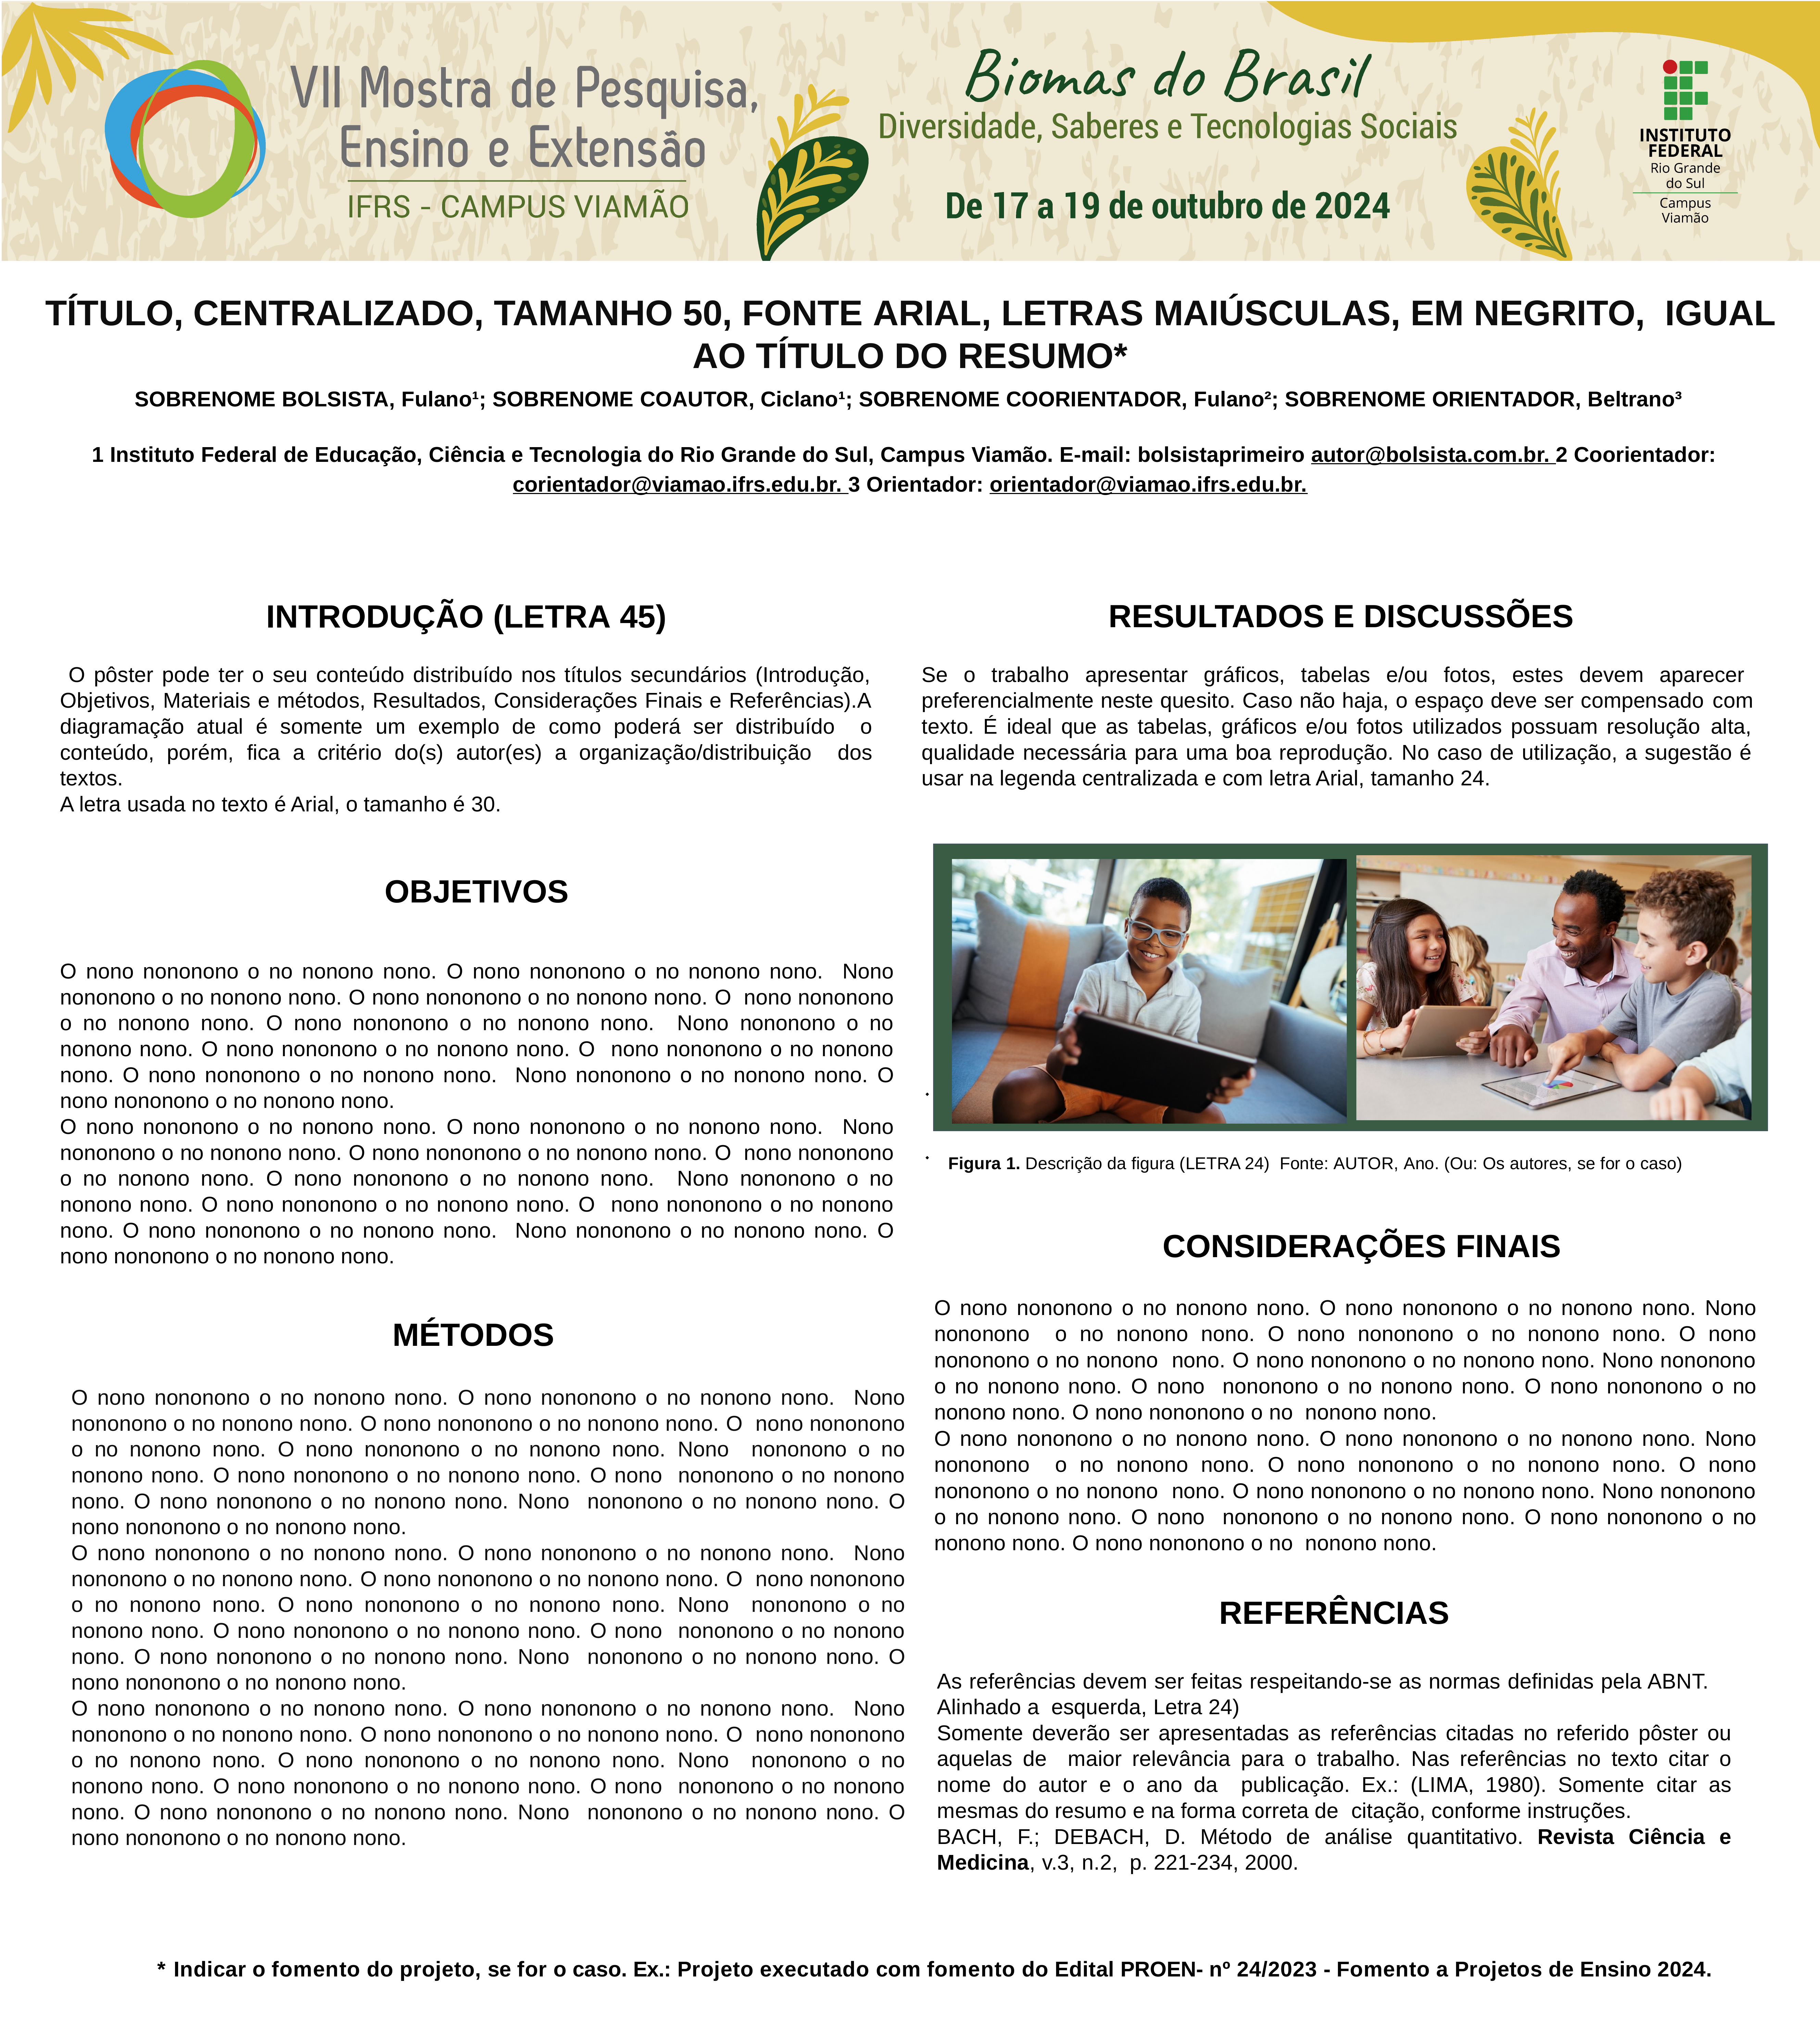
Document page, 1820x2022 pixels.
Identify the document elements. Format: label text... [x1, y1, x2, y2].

text_box INTRODUÇÃO (LETRA 45) [59, 595, 873, 634]
text_box MÉTODOS [60, 1311, 887, 1355]
picture [2, 1, 1820, 261]
text_box As referências devem ser feitas respeitando-se as normas definidas pela ABNT. Alinhado a esquerda, Letra 24) Somente deverão ser apresentadas as referências citadas no referido pôster ou aquelas de maior relevância para o trabalho. Nas referências no texto citar o nome do autor e o ano da publicação. Ex.: (LIMA, 1980). Somente citar as mesmas do resumo e na forma correta de citação, conforme instruções. BACH, F.; DEBACH, D. Método de análise quantitativo. Revista Ciência e Medicina, v.3, n.2, p. 221-234, 2000. [936, 1666, 1732, 1874]
picture [1356, 855, 1752, 1120]
text_box O nono nononono o no nonono nono. O nono nononono o no nonono nono. Nono nononono o no nonono nono. O nono nononono o no nonono nono. O nono nononono o no nonono nono. O nono nononono o no nonono nono. Nono nononono o no nonono nono. O nono nononono o no nonono nono. O nono nononono o no nonono nono. O nono nononono o no nonono nono. Nono nononono o no nonono nono. O nono nononono o no nonono nono. O nono nononono o no nonono nono. O nono nononono o no nonono nono. Nono nononono o no nonono nono. O nono nononono o no nonono nono. O nono nononono o no nonono nono. O nono nononono o no nonono nono. Nono nononono o no nonono nono. O nono nononono o no nonono nono. O nono nononono o no nonono nono. O nono nononono o no nonono nono. Nono nononono o no nonono nono. O nono nononono o no nonono nono. [59, 956, 894, 1268]
text_box [933, 844, 1768, 1131]
text_box O nono nononono o no nonono nono. O nono nononono o no nonono nono. Nono nononono o no nonono nono. O nono nononono o no nonono nono. O nono nononono o no nonono nono. O nono nononono o no nonono nono. Nono nononono o no nonono nono. O nono nononono o no nonono nono. O nono nononono o no nonono nono. O nono nononono o no nonono nono. Nono nononono o no nonono nono. O nono nononono o no nonono nono. O nono nononono o no nonono nono. O nono nononono o no nonono nono. Nono nononono o no nonono nono. O nono nononono o no nonono nono. O nono nononono o no nonono nono. O nono nononono o no nonono nono. Nono nononono o no nonono nono. O nono nononono o no nonono nono. O nono nononono o no nonono nono. O nono nononono o no nonono nono. Nono nononono o no nonono nono. O nono nononono o no nonono nono. O nono nononono o no nonono nono. O nono nononono o no nonono nono. Nono nononono o no nonono nono. O nono nononono o no nonono nono. O nono nononono o no nonono nono. O nono nononono o no nonono nono. Nono nononono o no nonono nono. O nono nononono o no nonono nono. O nono nononono o no nonono nono. O nono nononono o no nonono nono. Nono nononono o no nonono nono. O nono nononono o no nonono nono. [71, 1370, 906, 1875]
text_box CONSIDERAÇÕES FINAIS [939, 1223, 1778, 1266]
text_box Figura 1. Descrição da figura (LETRA 24) Fonte: AUTOR, Ano. (Ou: Os autores, se for o caso) [926, 1151, 1765, 1173]
text_box * Indicar o fomento do projeto, se for o caso. Ex.: Projeto executado com fomento do Edital PROEN- nº 24/2023 - Fomento a Projetos de Ensino 2024. [72, 1954, 1796, 1981]
text_box OBJETIVOS [59, 868, 894, 912]
text_box REFERÊNCIAS [921, 1591, 1747, 1631]
picture [952, 859, 1347, 1124]
text_box O pôster pode ter o seu conteúdo distribuído nos títulos secundários (Introdução, Objetivos, Materiais e métodos, Resultados, Considerações Finais e Referências).A diagramação atual é somente um exemplo de como poderá ser distribuído o conteúdo, porém, fica a critério do(s) autor(es) a organização/distribuição dos textos. A letra usada no texto é Arial, o tamanho é 30. [59, 659, 873, 831]
text_box Se o trabalho apresentar gráficos, tabelas e/ou fotos, estes devem aparecer preferencialmente neste quesito. Caso não haja, o espaço deve ser compensado com texto. É ideal que as tabelas, gráficos e/ou fotos utilizados possuam resolução alta, qualidade necessária para uma boa reprodução. No caso de utilização, a sugestão é usar na legenda centralizada e com letra Arial, tamanho 24. [921, 659, 1761, 790]
text_box O nono nononono o no nonono nono. O nono nononono o no nonono nono. Nono nononono o no nonono nono. O nono nononono o no nonono nono. O nono nononono o no nonono nono. O nono nononono o no nonono nono. Nono nononono o no nonono nono. O nono nononono o no nonono nono. O nono nononono o no nonono nono. O nono nononono o no nonono nono. O nono nononono o no nonono nono. O nono nononono o no nonono nono. Nono nononono o no nonono nono. O nono nononono o no nonono nono. O nono nononono o no nonono nono. O nono nononono o no nonono nono. Nono nononono o no nonono nono. O nono nononono o no nonono nono. O nono nononono o no nonono nono. O nono nononono o no nonono nono. [933, 1292, 1757, 1555]
text_box RESULTADOS E DISCUSSÕES [921, 595, 1761, 634]
text_box TÍTULO, CENTRALIZADO, TAMANHO 50, FONTE ARIAL, LETRAS MAIÚSCULAS, EM NEGRITO, IGUAL AO TÍTULO DO RESUMO* SOBRENOME BOLSISTA, Fulano¹; SOBRENOME COAUTOR, Ciclano¹; SOBRENOME COORIENTADOR, Fulano²; SOBRENOME ORIENTADOR, Beltrano³ 1 Instituto Federal de Educação, Ciência e Tecnologia do Rio Grande do Sul, Campus Viamão. E-mail: bolsistaprimeiro autor@bolsista.com.br. 2 Coorientador: corientador@viamao.ifrs.edu.br. 3 Orientador: orientador@viamao.ifrs.edu.br. [37, 289, 1783, 496]
text_box [926, 1092, 929, 1096]
